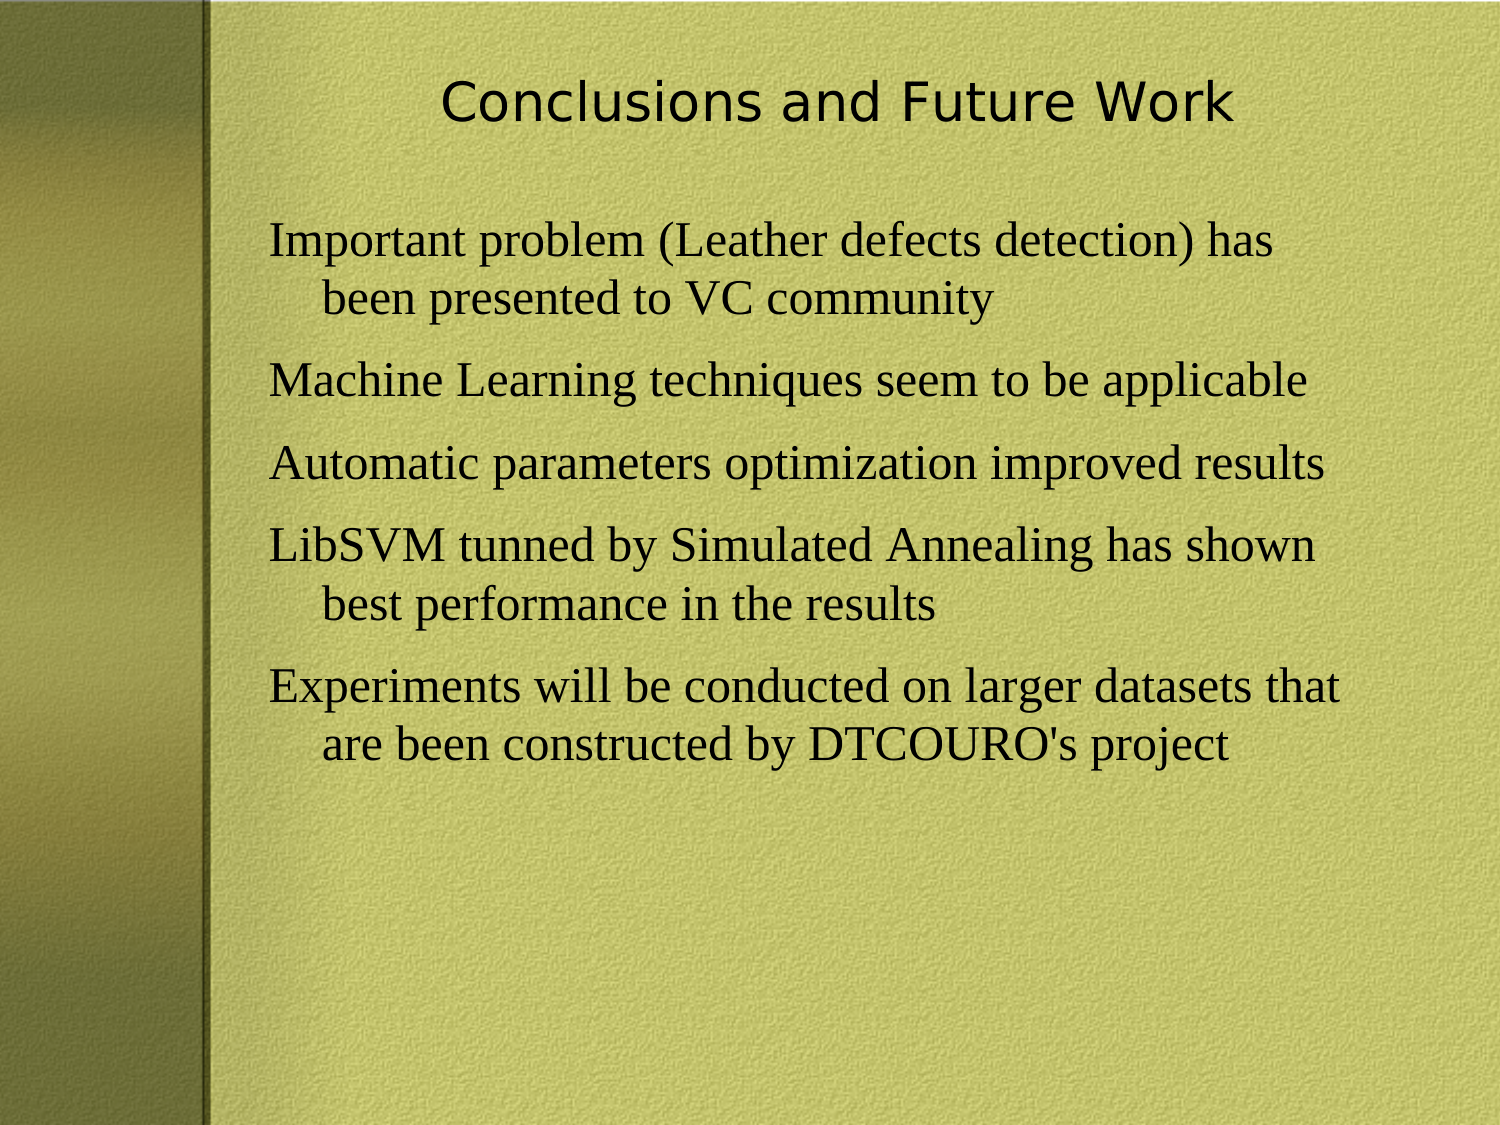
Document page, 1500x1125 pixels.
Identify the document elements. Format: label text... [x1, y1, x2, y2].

title Conclusions and Future Work [225, 9, 1451, 198]
picture [0, 0, 1500, 1125]
text_box Important problem (Leather defects detection) has been presented to VC community Machine Learning techniques seem to be applicable Automatic parameters optimization improved results LibSVM tunned by Simulated Annealing has shown best performance in the results Experiments will be conducted on larger datasets that are been constructed by DTCOURO's project [236, 200, 1393, 967]
